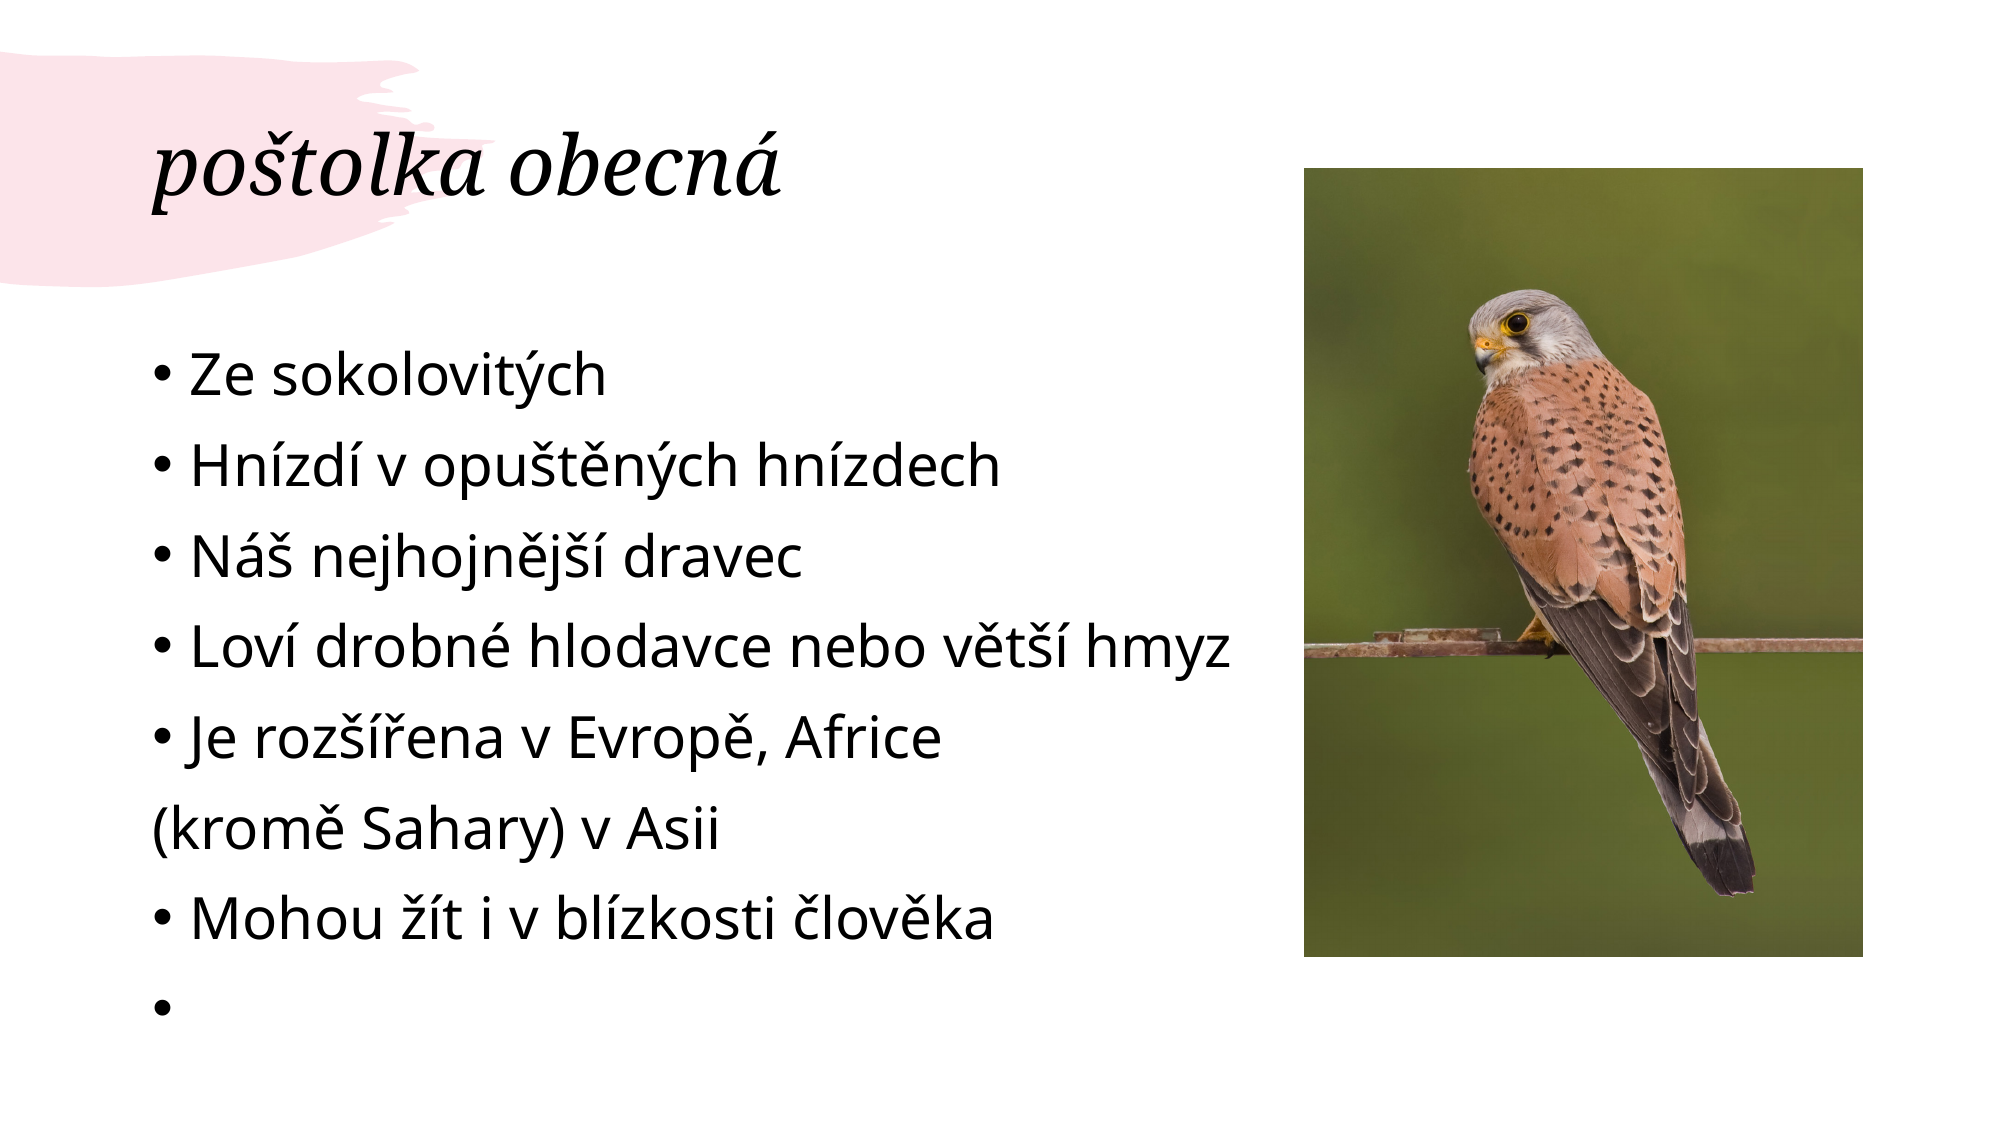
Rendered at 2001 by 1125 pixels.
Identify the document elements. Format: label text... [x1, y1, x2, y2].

list Ze sokolovitých Hnízdí v opuštěných hnízdech Náš nejhojnější dravec Loví drobné hlodavce nebo větší hmyz Je rozšířena v Evropě, Africe (kromě Sahary) v Asii Mohou žít i v blízkosti člověka [137, 329, 1863, 1013]
picture [1304, 168, 1863, 957]
title poštolka obecná [137, 59, 1863, 278]
